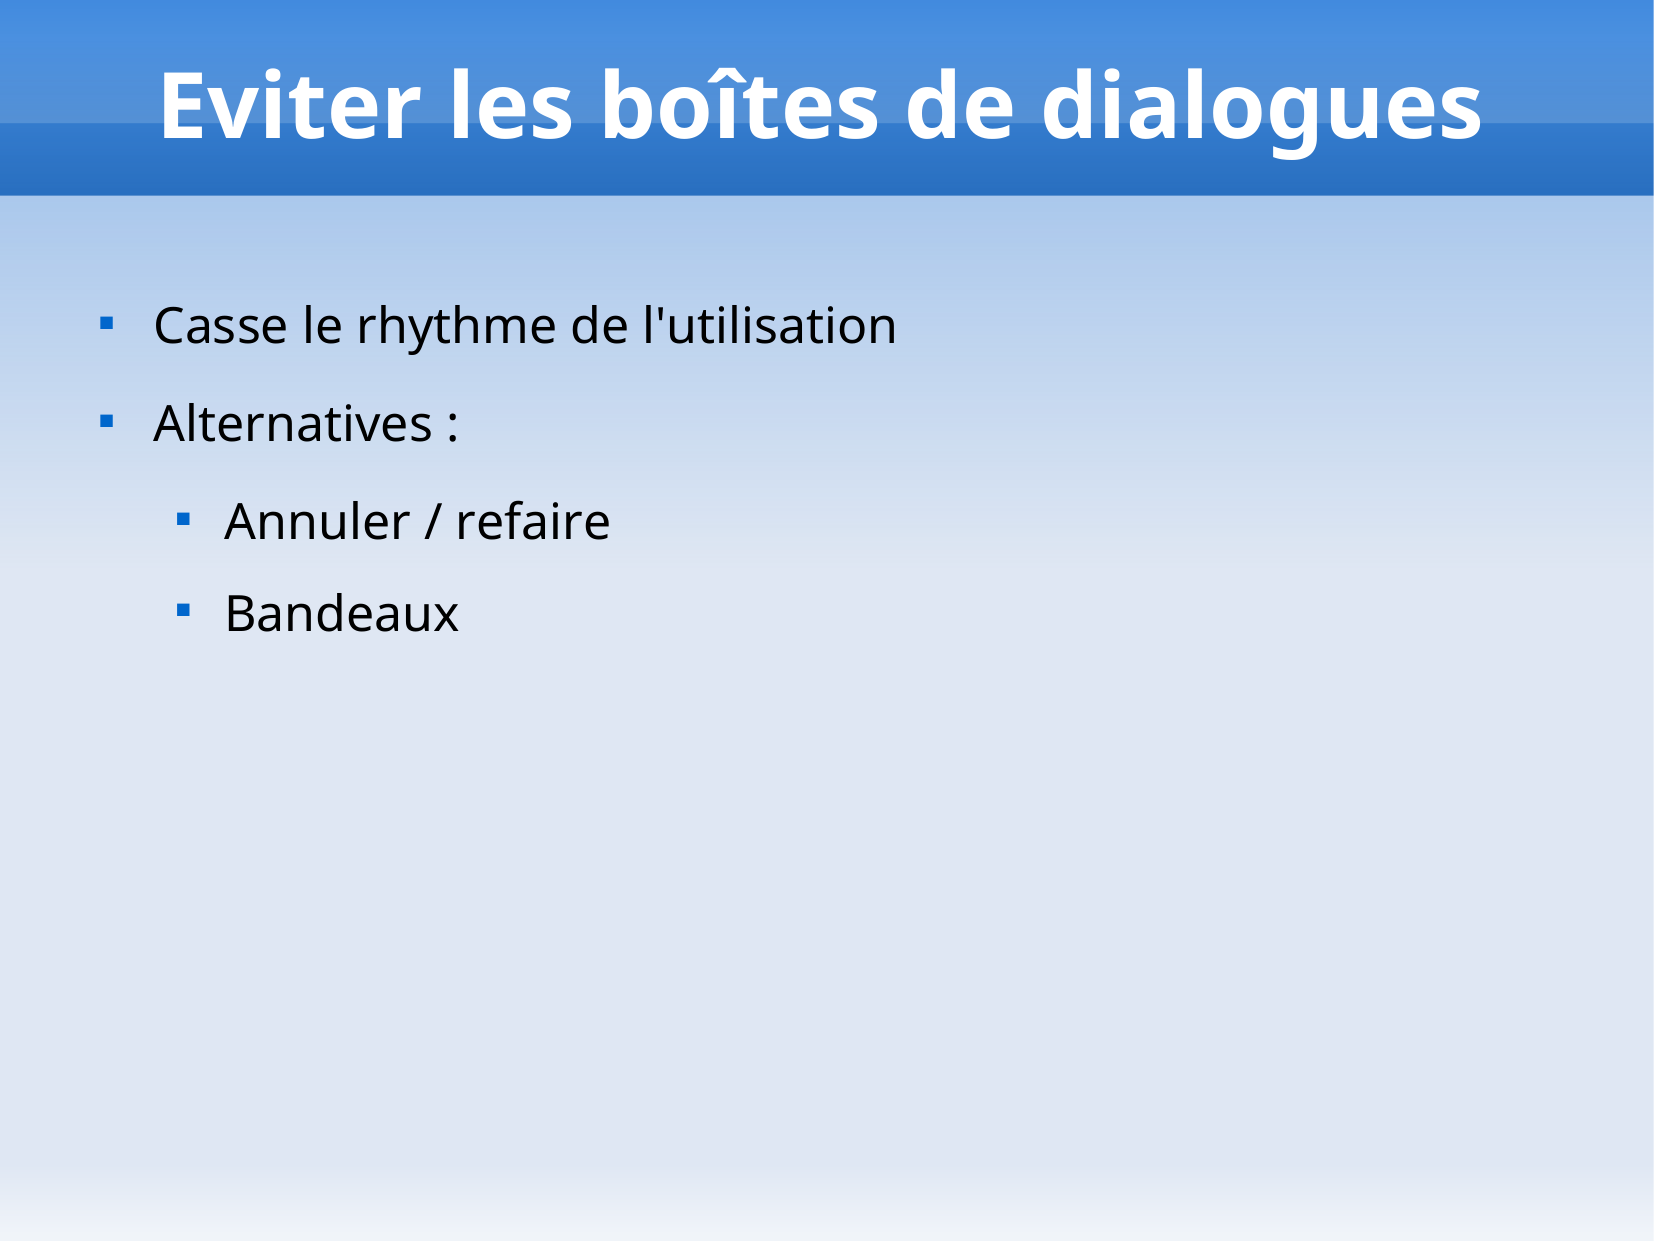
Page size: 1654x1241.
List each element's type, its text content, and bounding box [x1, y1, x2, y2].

title Eviter les boîtes de dialogues [76, 0, 1565, 208]
list Casse le rhythme de l'utilisation Alternatives : Annuler / refaire Bandeaux [82, 290, 1571, 1109]
picture [0, 0, 1654, 1241]
